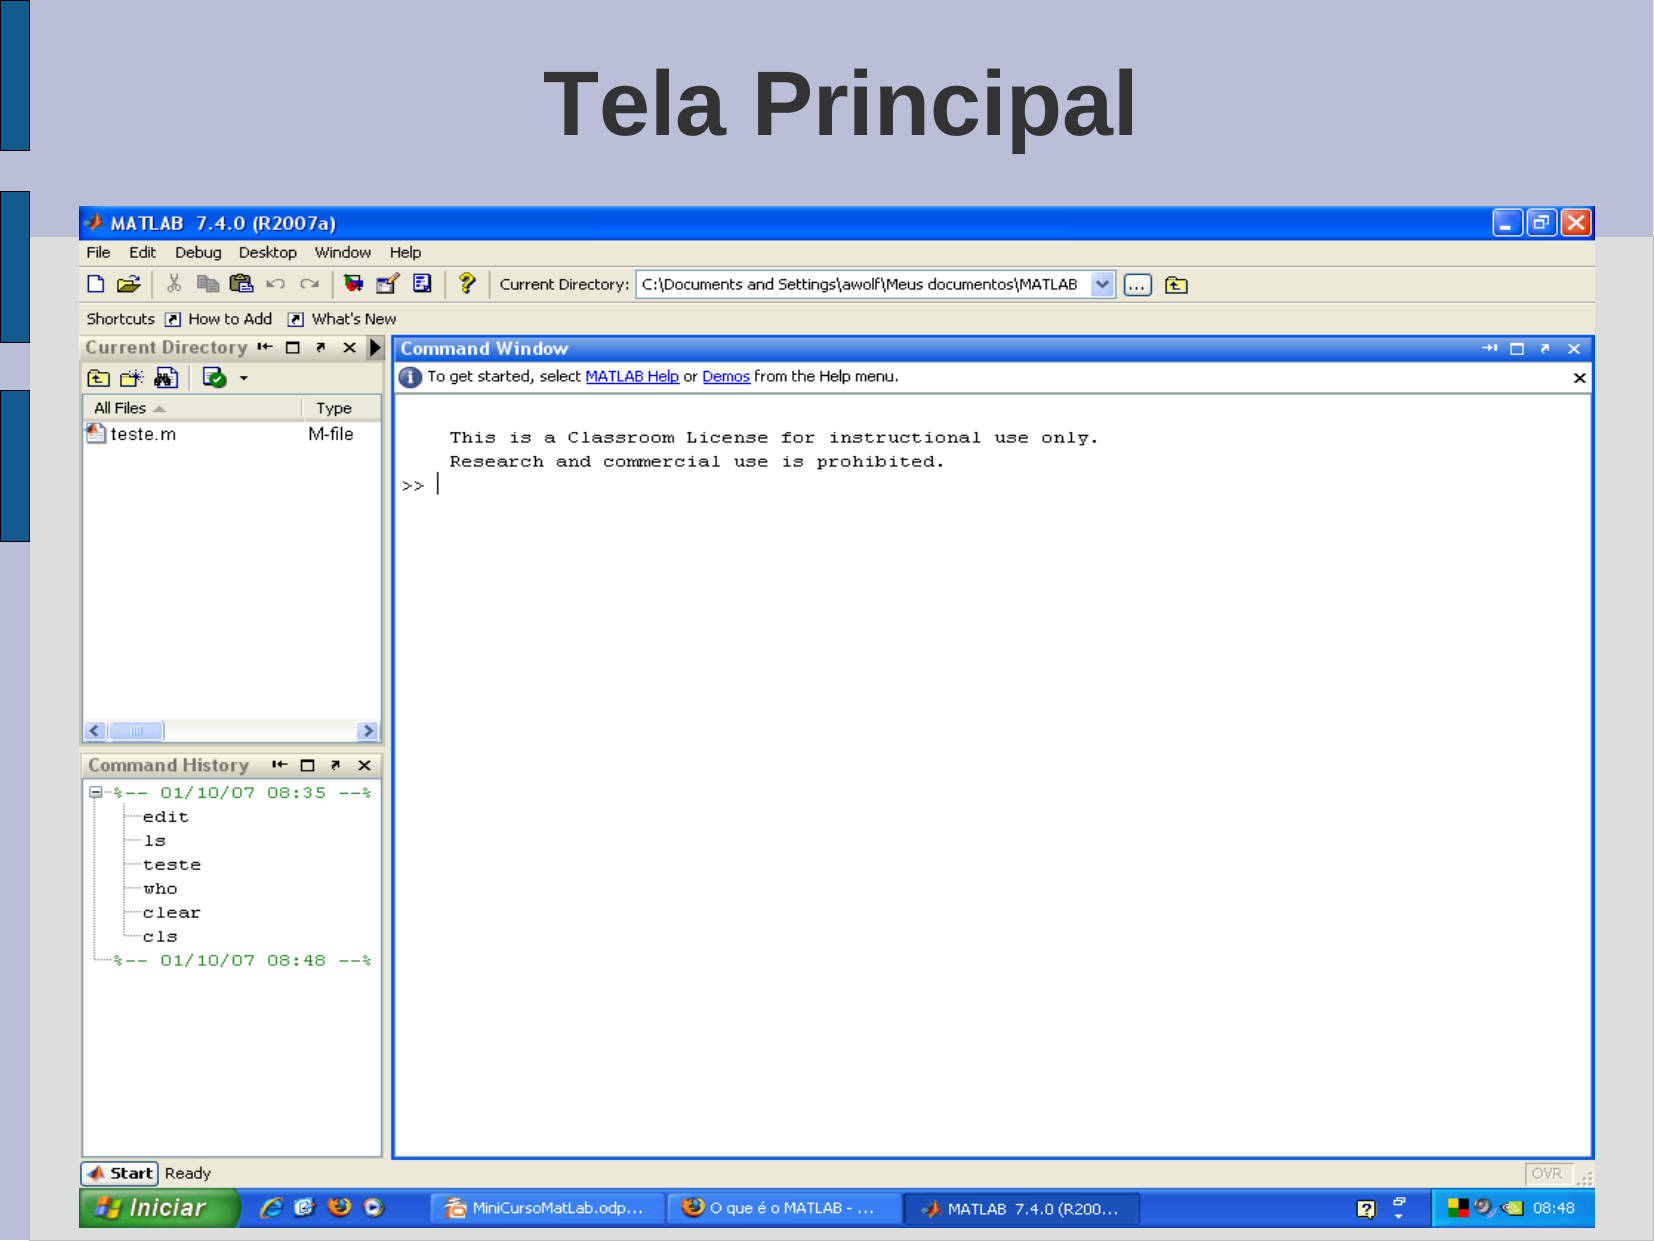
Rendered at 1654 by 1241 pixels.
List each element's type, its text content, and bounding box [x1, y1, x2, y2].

picture [79, 206, 1595, 1228]
title Tela Principal [29, 0, 1654, 208]
